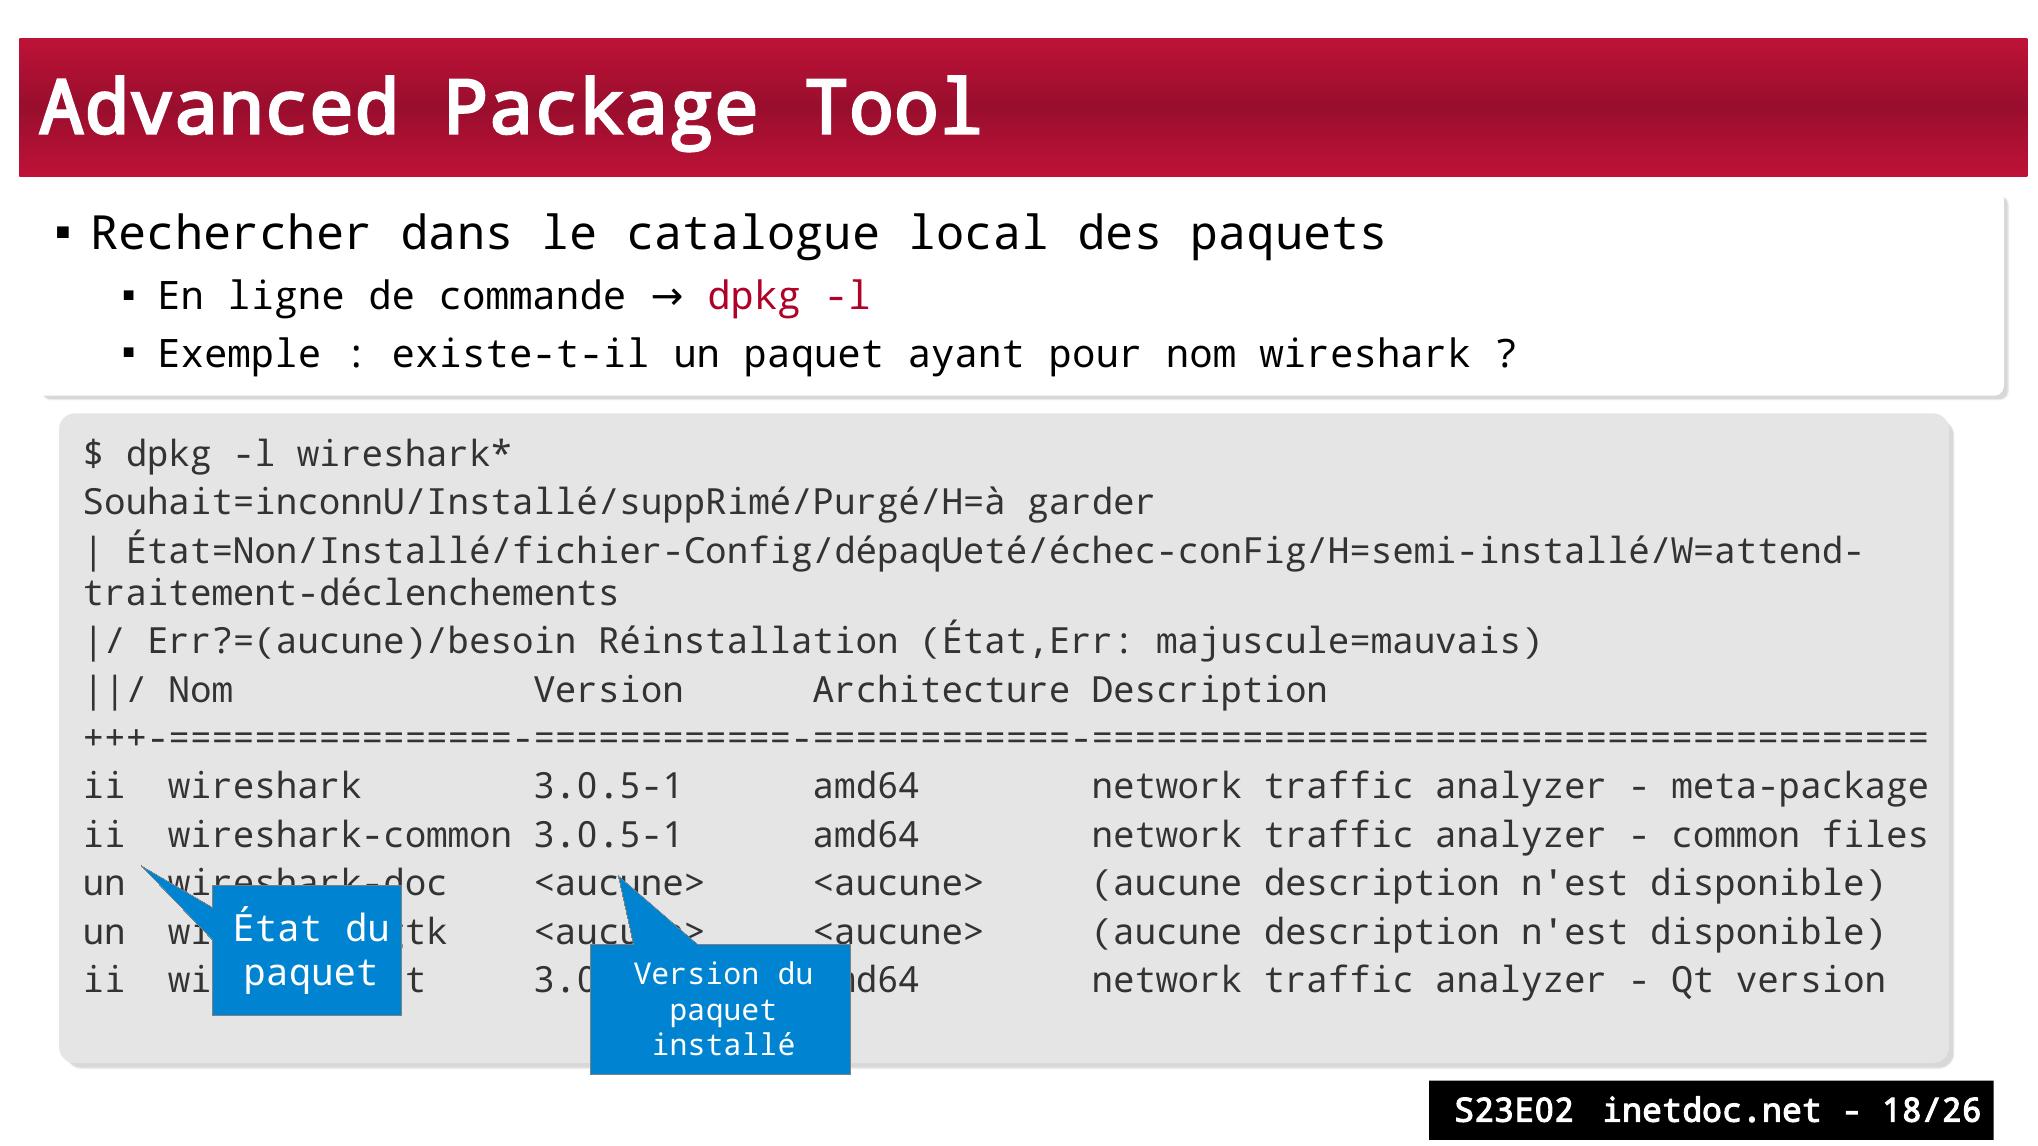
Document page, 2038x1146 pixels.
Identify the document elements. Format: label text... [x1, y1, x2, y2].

text_box Advanced Package Tool [19, 38, 2028, 177]
text_box S23E02 inetdoc.net - <numéro>/26 [1429, 1080, 1994, 1140]
text_box État du paquet [141, 865, 402, 1016]
text_box $ dpkg -l wireshark* Souhait=inconnU/Installé/suppRimé/Purgé/H=à garder | État=Non/Installé/fichier-Config/dépaqUeté/échec-conFig/H=semi-installé/W=attend-traitement-déclenchements |/ Err?=(aucune)/besoin Réinstallation (État,Err: majuscule=mauvais) ||/ Nom Version Architecture Description +++-================-============-============-======================================= ii wireshark 3.0.5-1 amd64 network traffic analyzer - meta-package ii wireshark-common 3.0.5-1 amd64 network traffic analyzer - common files un wireshark-doc <aucune> <aucune> (aucune description n'est disponible) un wireshark-gtk <aucune> <aucune> (aucune description n'est disponible) ii wireshark-qt 3.0.5-1 amd64 network traffic analyzer - Qt version [59, 413, 1949, 1064]
text_box Rechercher dans le catalogue local des paquets En ligne de commande → dpkg -l Exemple : existe-t-il un paquet ayant pour nom wireshark ? [35, 188, 2004, 396]
text_box Version du paquet installé [590, 875, 851, 1075]
